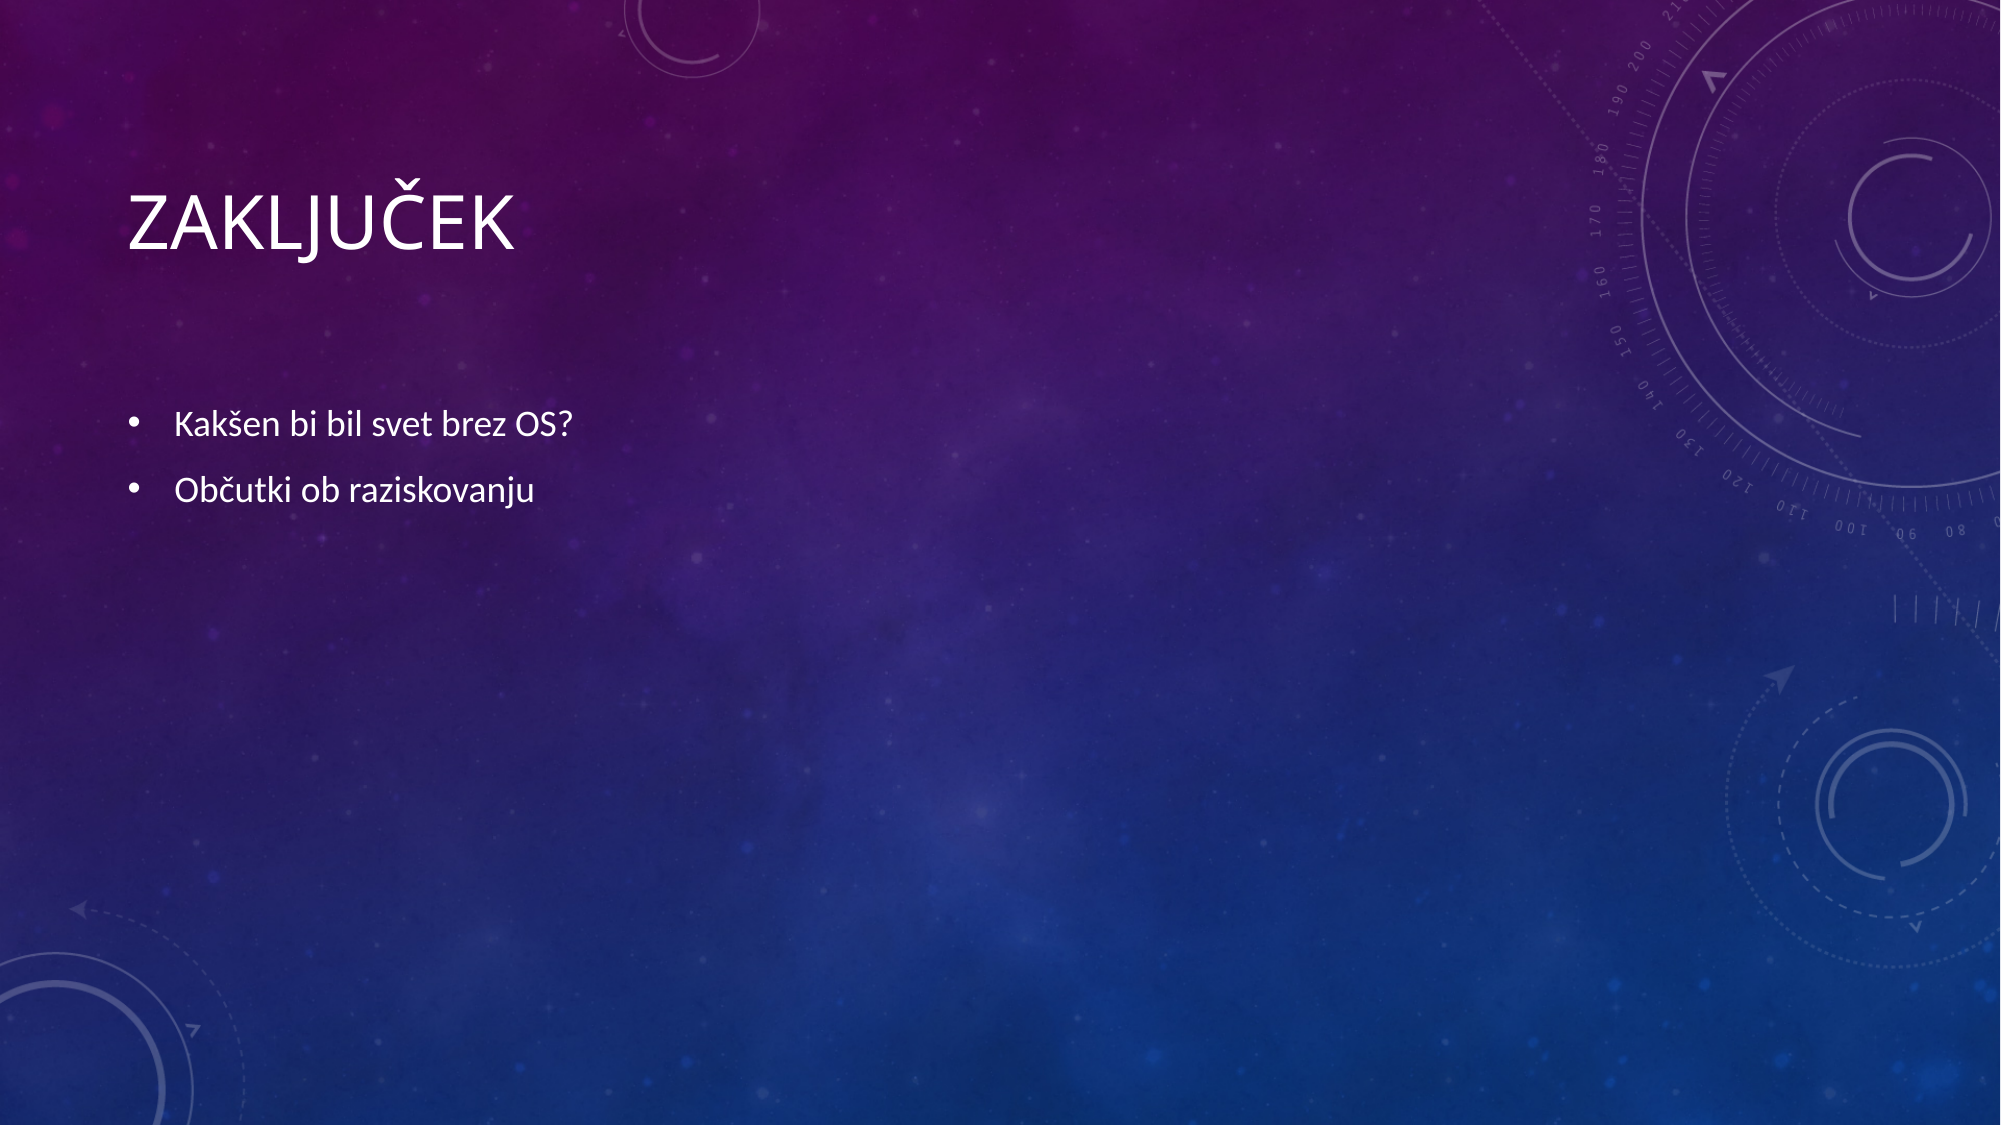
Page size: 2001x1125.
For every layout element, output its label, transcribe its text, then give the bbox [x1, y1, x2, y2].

list Kakšen bi bil svet brez OS? Občutki ob raziskovanju [112, 0, 1775, 950]
picture [0, 0, 2001, 1125]
